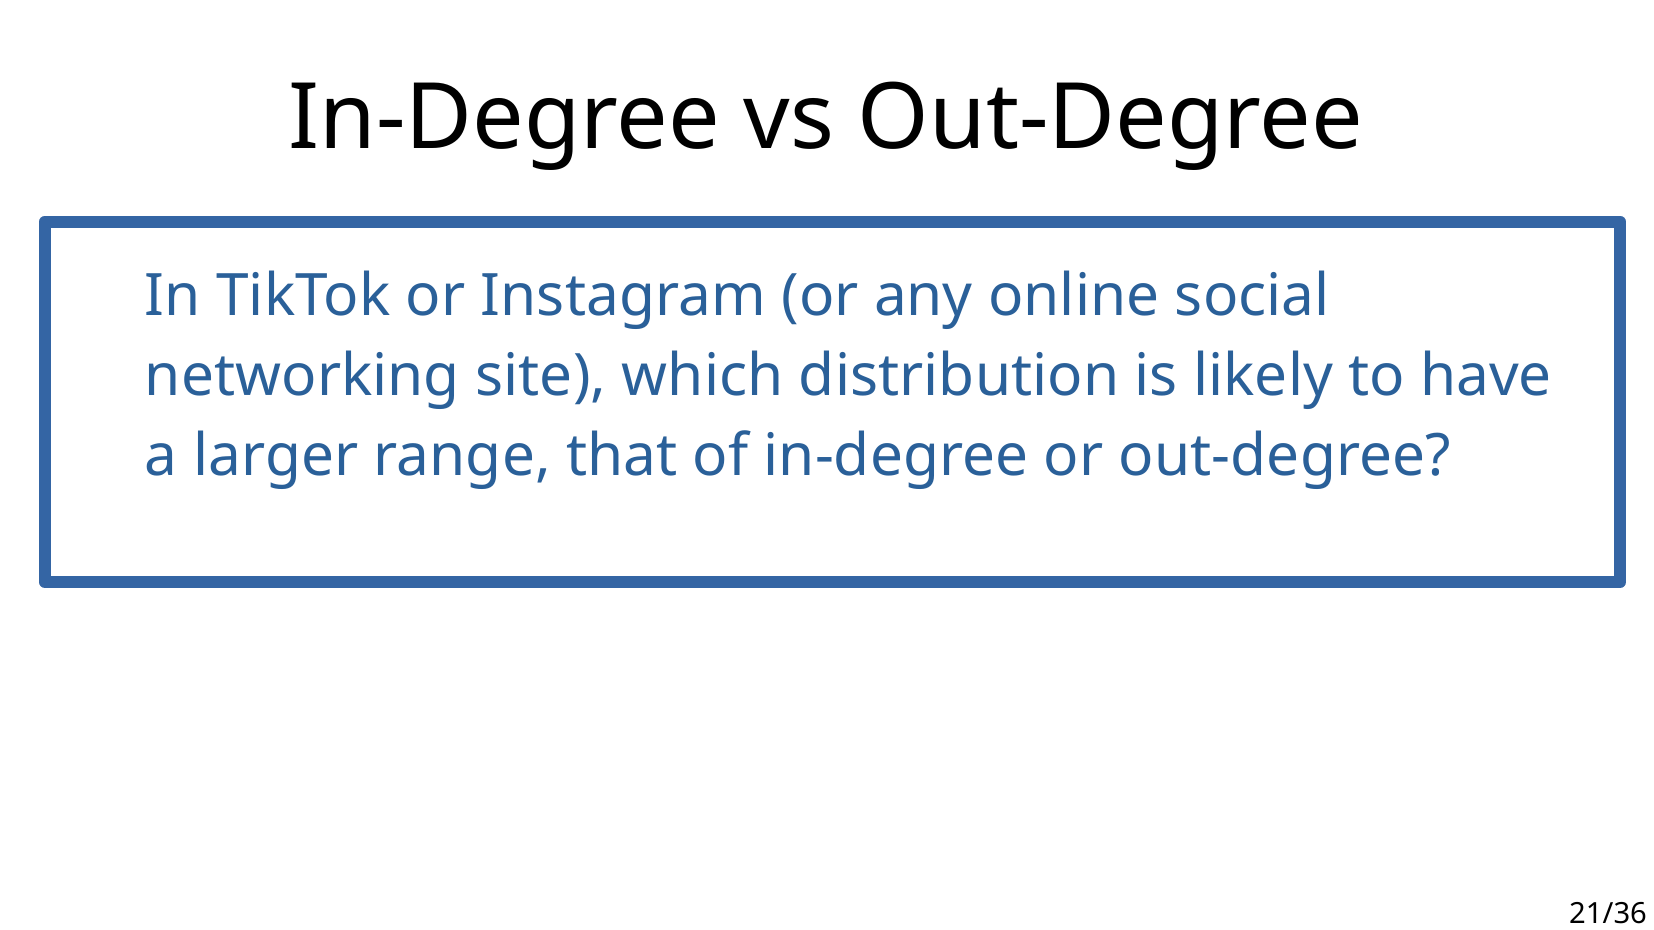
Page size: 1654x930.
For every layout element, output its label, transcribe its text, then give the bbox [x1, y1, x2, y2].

list In TikTok or Instagram (or any online social networking site), which distribution is likely to have a larger range, that of in-degree or out-degree? [82, 252, 1571, 541]
title In-Degree vs Out-Degree [82, 1, 1571, 216]
